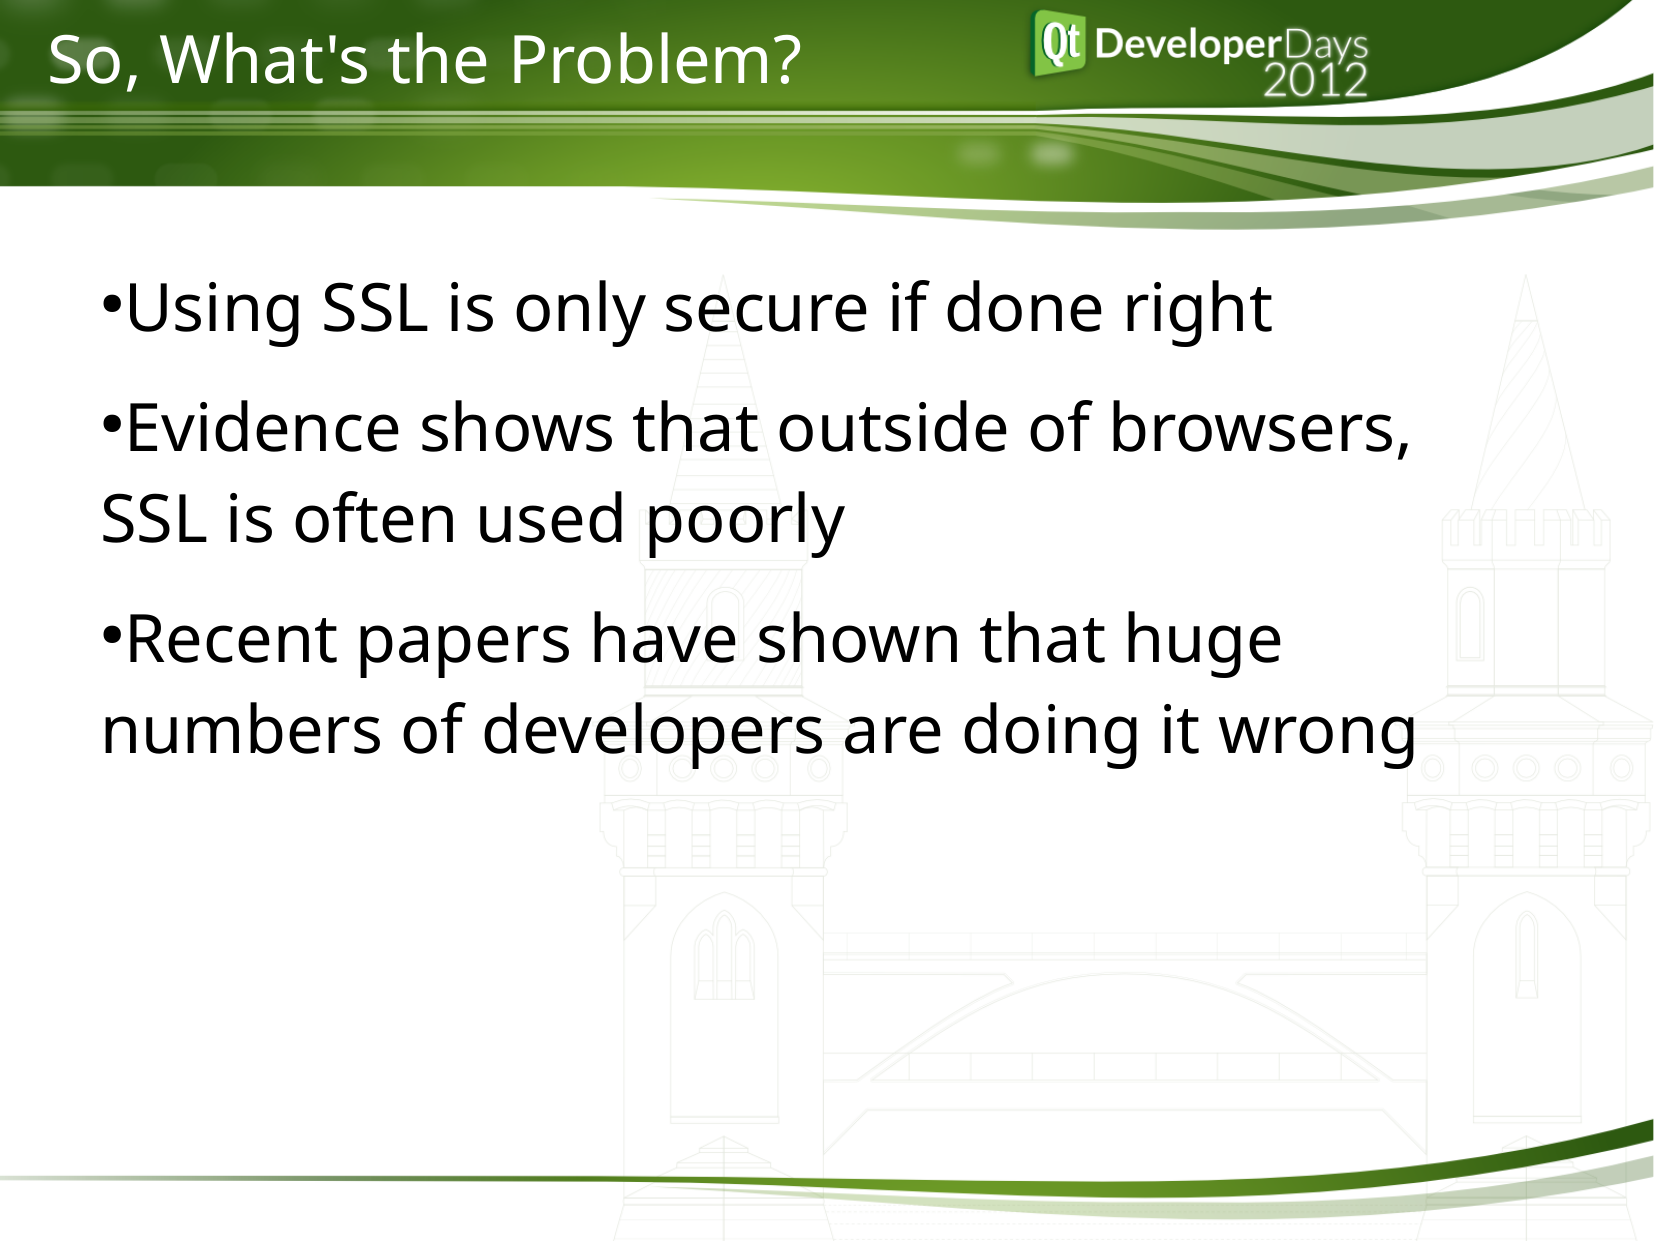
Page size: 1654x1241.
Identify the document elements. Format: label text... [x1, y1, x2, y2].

list Using SSL is only secure if done right Evidence shows that outside of browsers, SSL is often used poorly Recent papers have shown that huge numbers of developers are doing it wrong [82, 259, 1538, 1079]
title So, What's the Problem? [47, 11, 1028, 178]
picture [0, 0, 1654, 1241]
